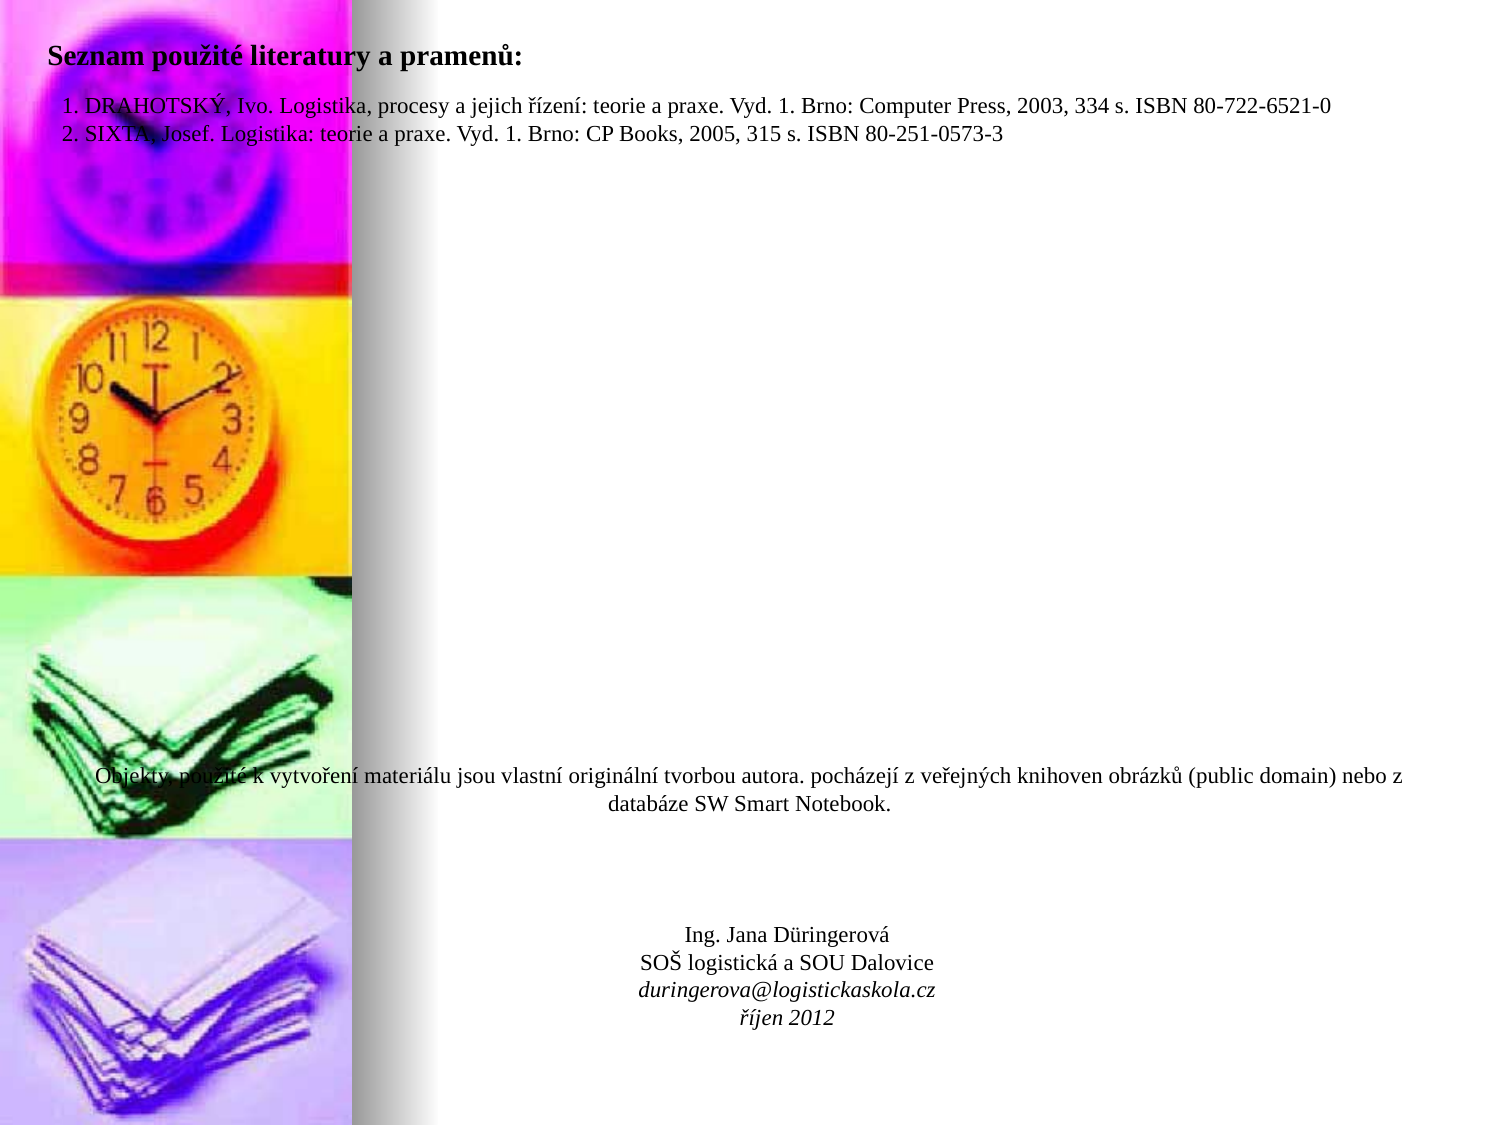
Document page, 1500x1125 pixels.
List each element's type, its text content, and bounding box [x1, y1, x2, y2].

text_box Objekty, použité k vytvoření materiálu jsou vlastní originální tvorbou autora. pocházejí z veřejných knihoven obrázků (public domain) nebo z databáze SW Smart Notebook. [58, 753, 1442, 823]
text_box Ing. Jana Düringerová SOŠ logistická a SOU Dalovice duringerova@logistickaskola.cz říjen 2012 [494, 913, 1080, 1039]
text_box Seznam použité literatury a pramenů: [33, 29, 762, 79]
text_box 1. DRAHOTSKÝ, Ivo. Logistika, procesy a jejich řízení: teorie a praxe. Vyd. 1. Brno: Computer Press, 2003, 334 s. ISBN 80-722-6521-0 2. SIXTA, Josef. Logistika: teorie a praxe. Vyd. 1. Brno: CP Books, 2005, 315 s. ISBN 80-251-0573-3 [48, 84, 1442, 154]
